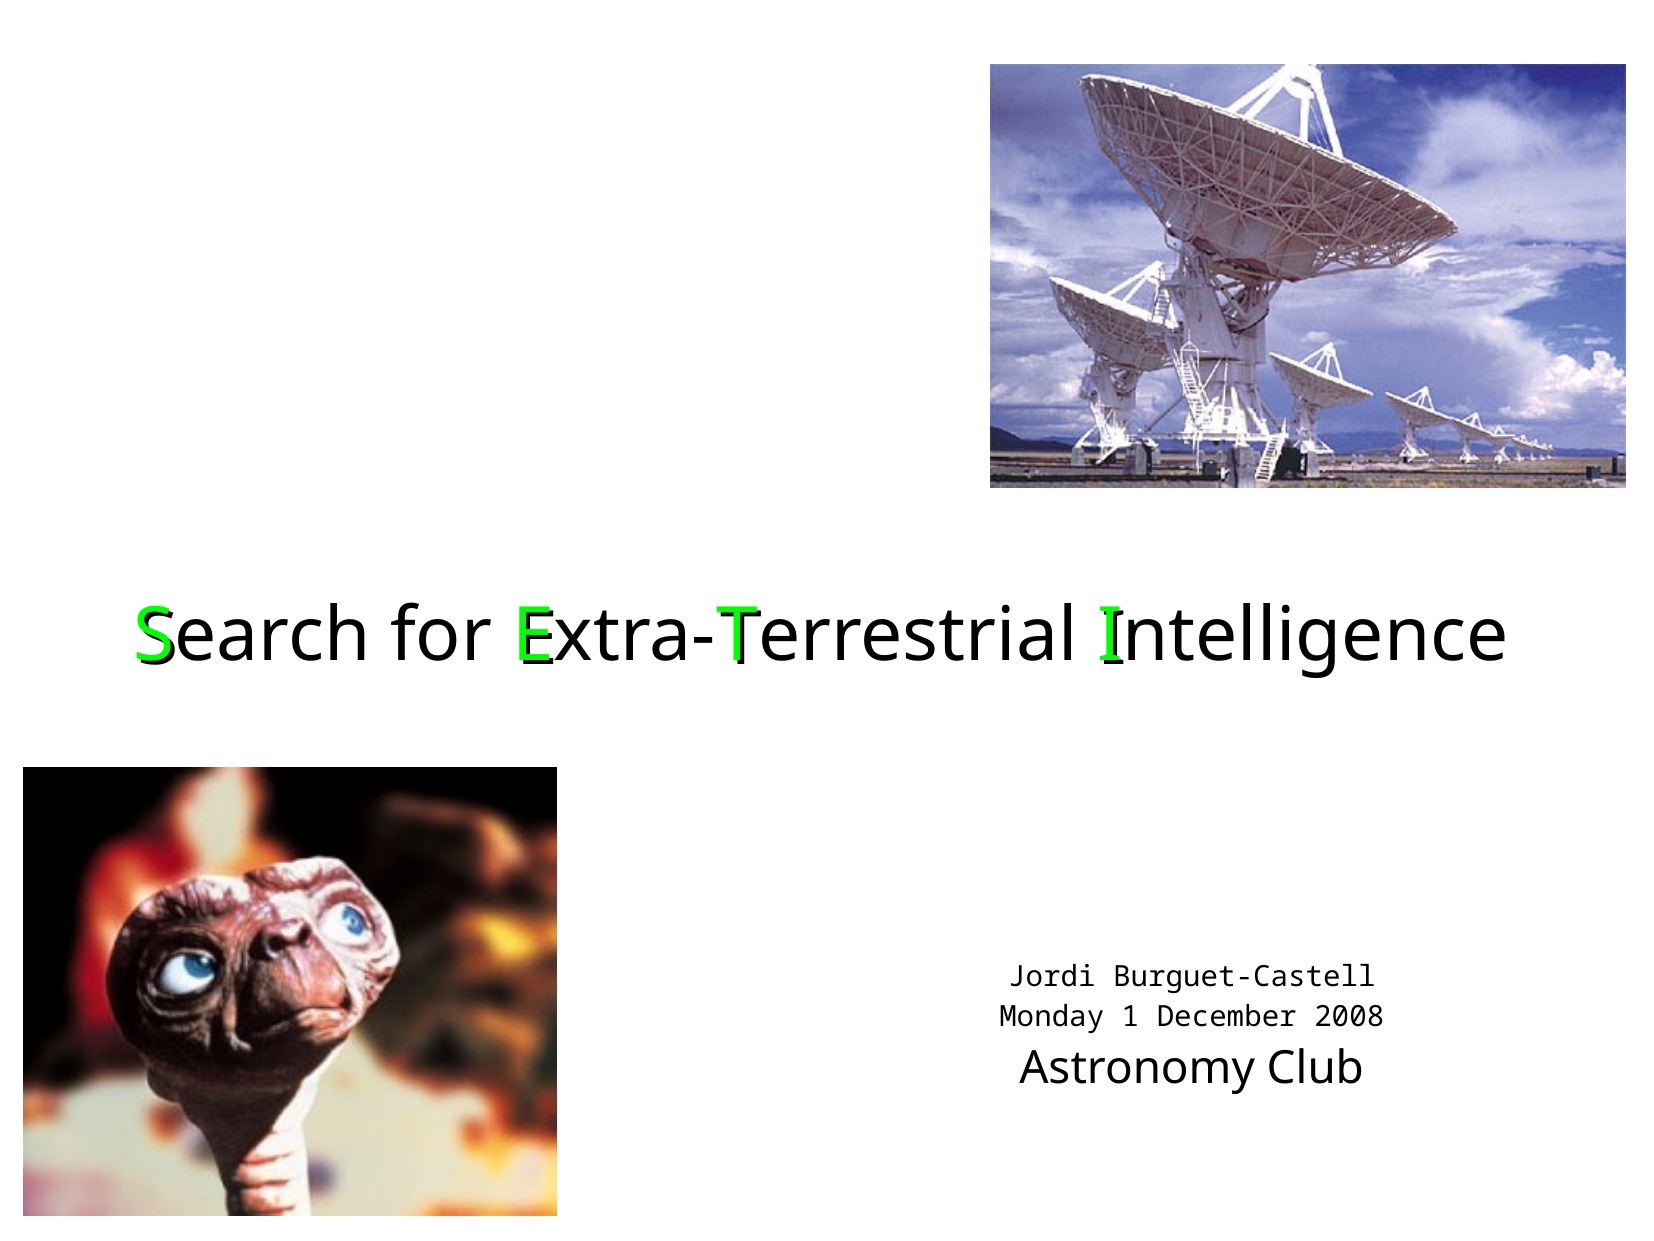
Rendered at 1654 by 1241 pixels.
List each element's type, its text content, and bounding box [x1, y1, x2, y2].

picture [990, 64, 1626, 488]
picture [23, 767, 557, 1216]
text_box Jordi Burguet-Castell Monday 1 December 2008 Astronomy Club [825, 947, 1559, 1105]
title Search for Extra-Terrestrial Intelligence [0, 527, 1653, 735]
